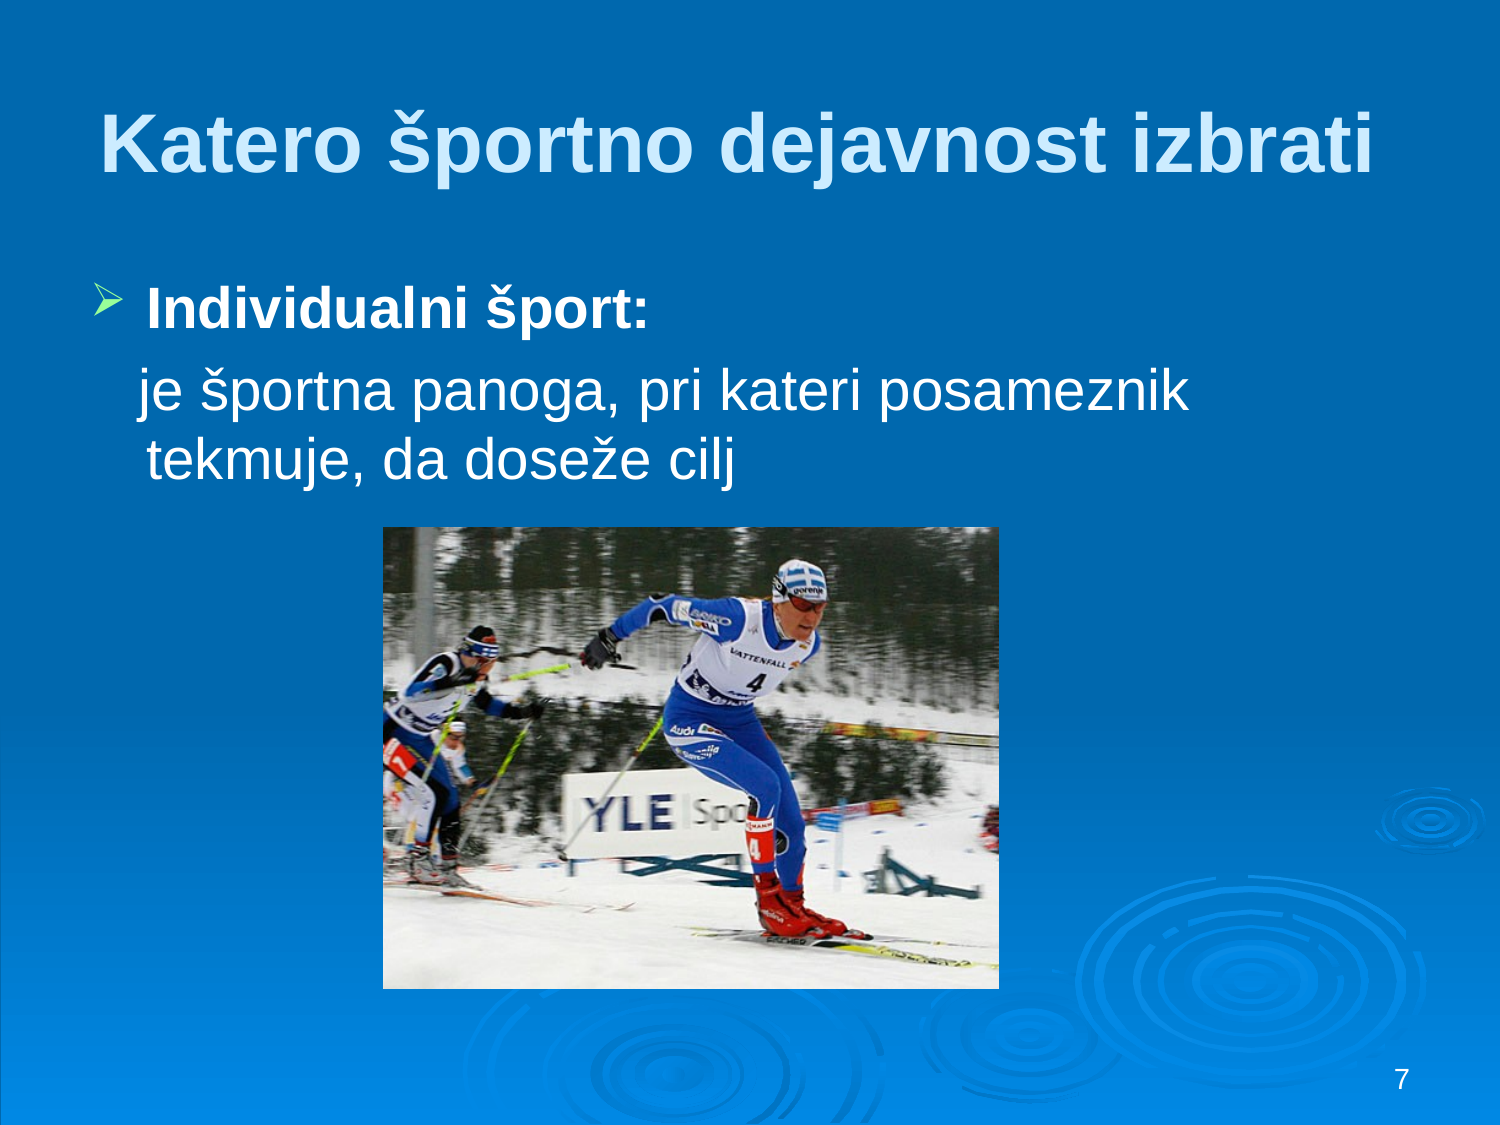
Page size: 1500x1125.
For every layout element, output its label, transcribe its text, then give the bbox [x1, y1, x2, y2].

picture [383, 527, 999, 989]
slide_number <number> [1074, 1024, 1425, 1103]
title Katero športno dejavnost izbrati [75, 45, 1425, 233]
list Individualni šport: je športna panoga, pri kateri posameznik tekmuje, da doseže cilj [75, 262, 1388, 1024]
